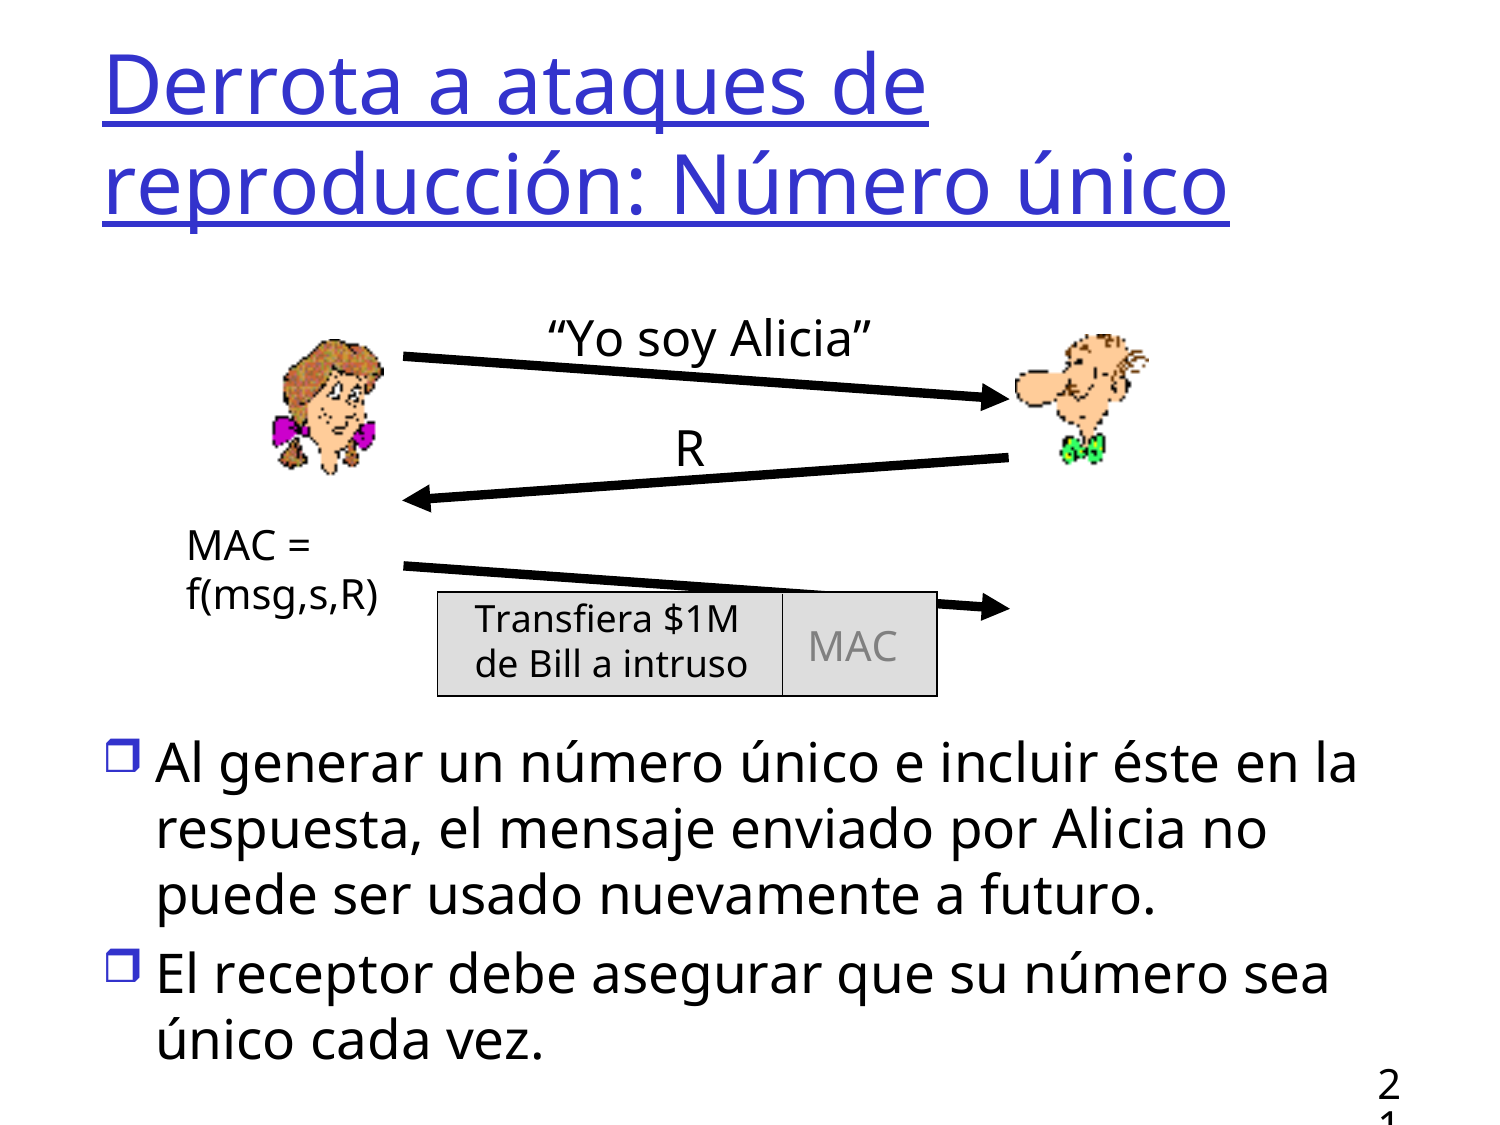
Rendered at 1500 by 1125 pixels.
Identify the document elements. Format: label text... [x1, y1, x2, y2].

text_box R [659, 409, 721, 485]
text_box MAC = f(msg,s,R) [171, 510, 394, 627]
picture [268, 339, 384, 481]
picture [1015, 334, 1149, 471]
text_box [437, 591, 938, 696]
title Derrota a ataques de reproducción: Número único [87, 23, 1363, 239]
text_box Transfiera $1M de Bill a intruso [459, 587, 765, 693]
text_box “Yo soy Alicia” [533, 298, 887, 374]
list Al generar un número único e incluir éste en la respuesta, el mensaje enviado por Alicia no puede ser usado nuevamente a futuro. El receptor debe asegurar que su número sea único cada vez. [87, 720, 1453, 1080]
text_box MAC [792, 612, 914, 678]
